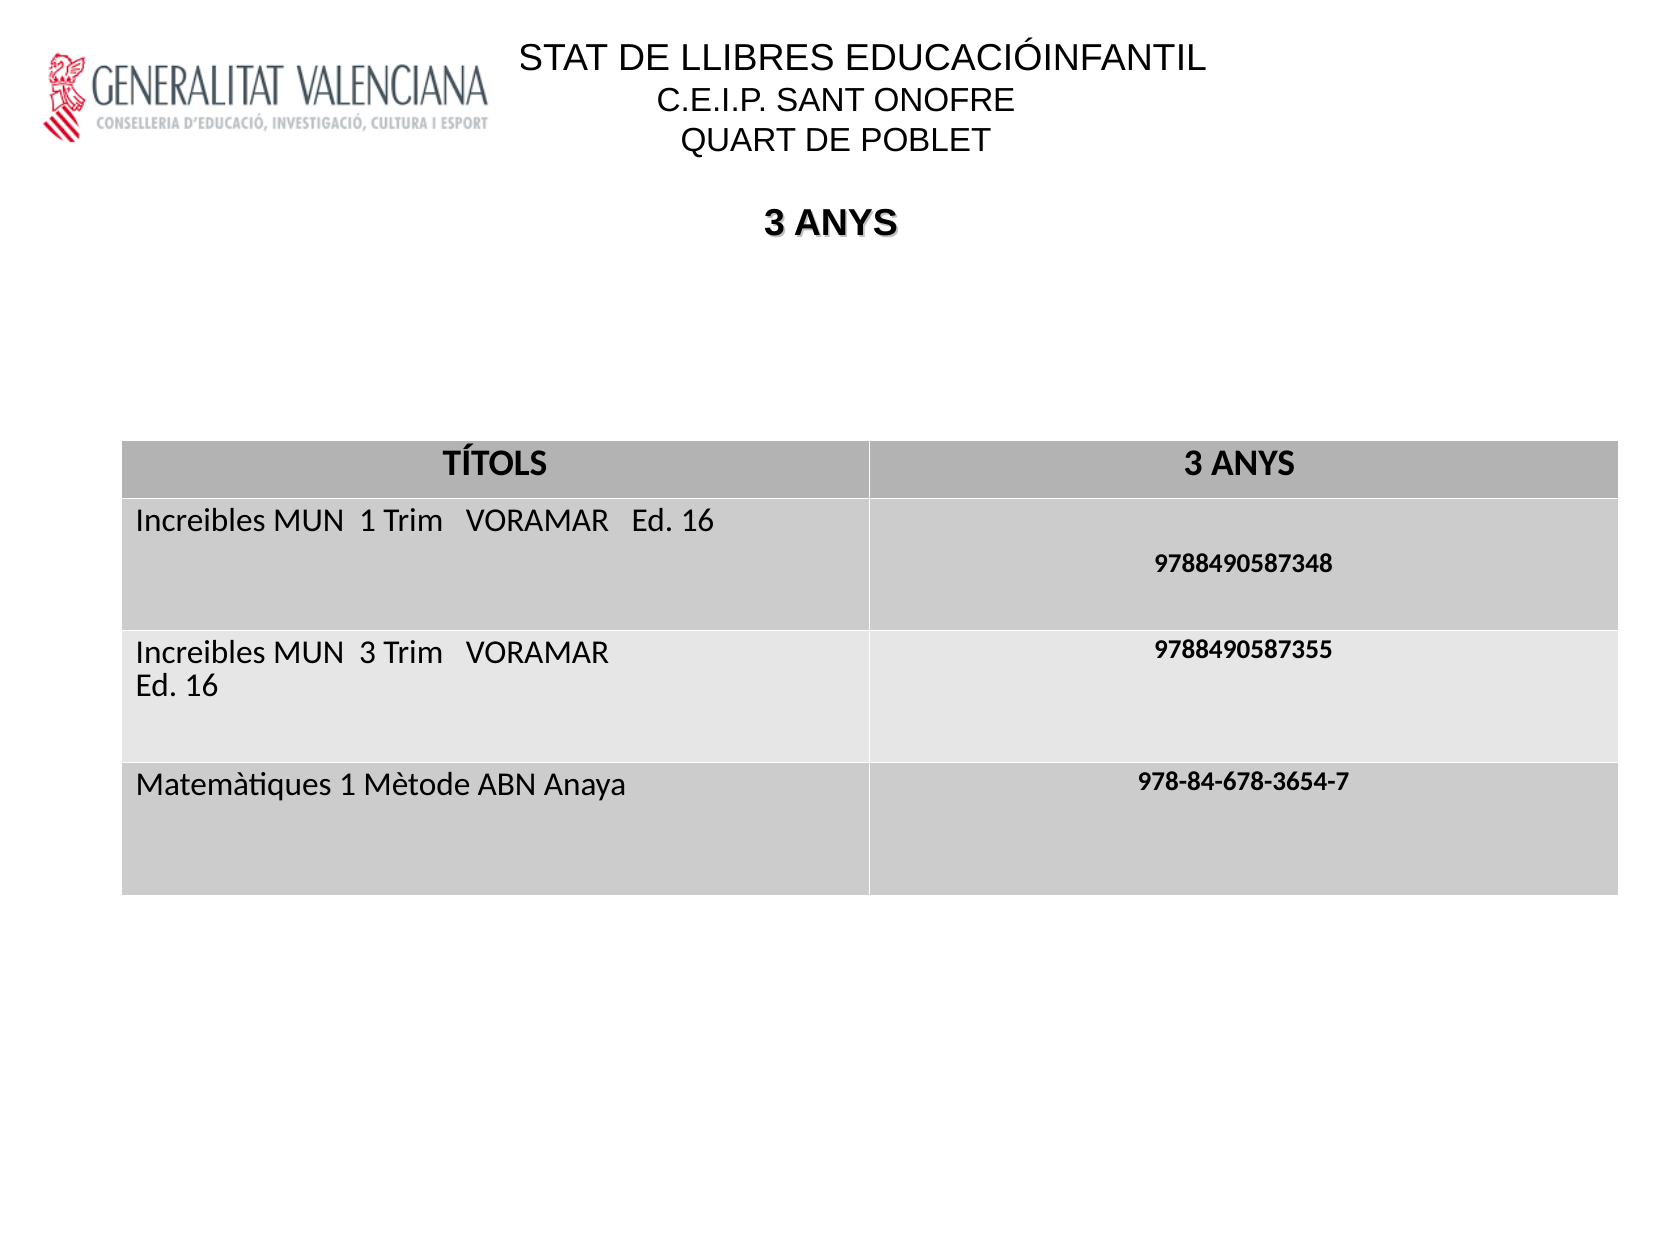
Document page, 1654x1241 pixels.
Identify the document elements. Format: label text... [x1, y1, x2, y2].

table_cell 978-84-678-3654-7 [870, 763, 1618, 895]
table_cell 9788490587348 [870, 499, 1618, 630]
table_header 3 ANYS [870, 441, 1618, 498]
table_cell Increibles MUN 1 Trim VORAMAR Ed. 16 [122, 499, 869, 630]
table_cell 9788490587355 [870, 631, 1618, 762]
text_box LLISTAT DE LLIBRES EDUCACIÓINFANTIL C.E.I.P. SANT ONOFRE QUART DE POBLET 3 ANYS [521, 25, 1262, 182]
table_header TÍTOLS [122, 441, 869, 498]
table_cell Matemàtiques 1 Mètode ABN Anaya [122, 763, 869, 895]
picture [12, 12, 521, 183]
table_cell Increibles MUN 3 Trim VORAMAR Ed. 16 [122, 631, 869, 762]
